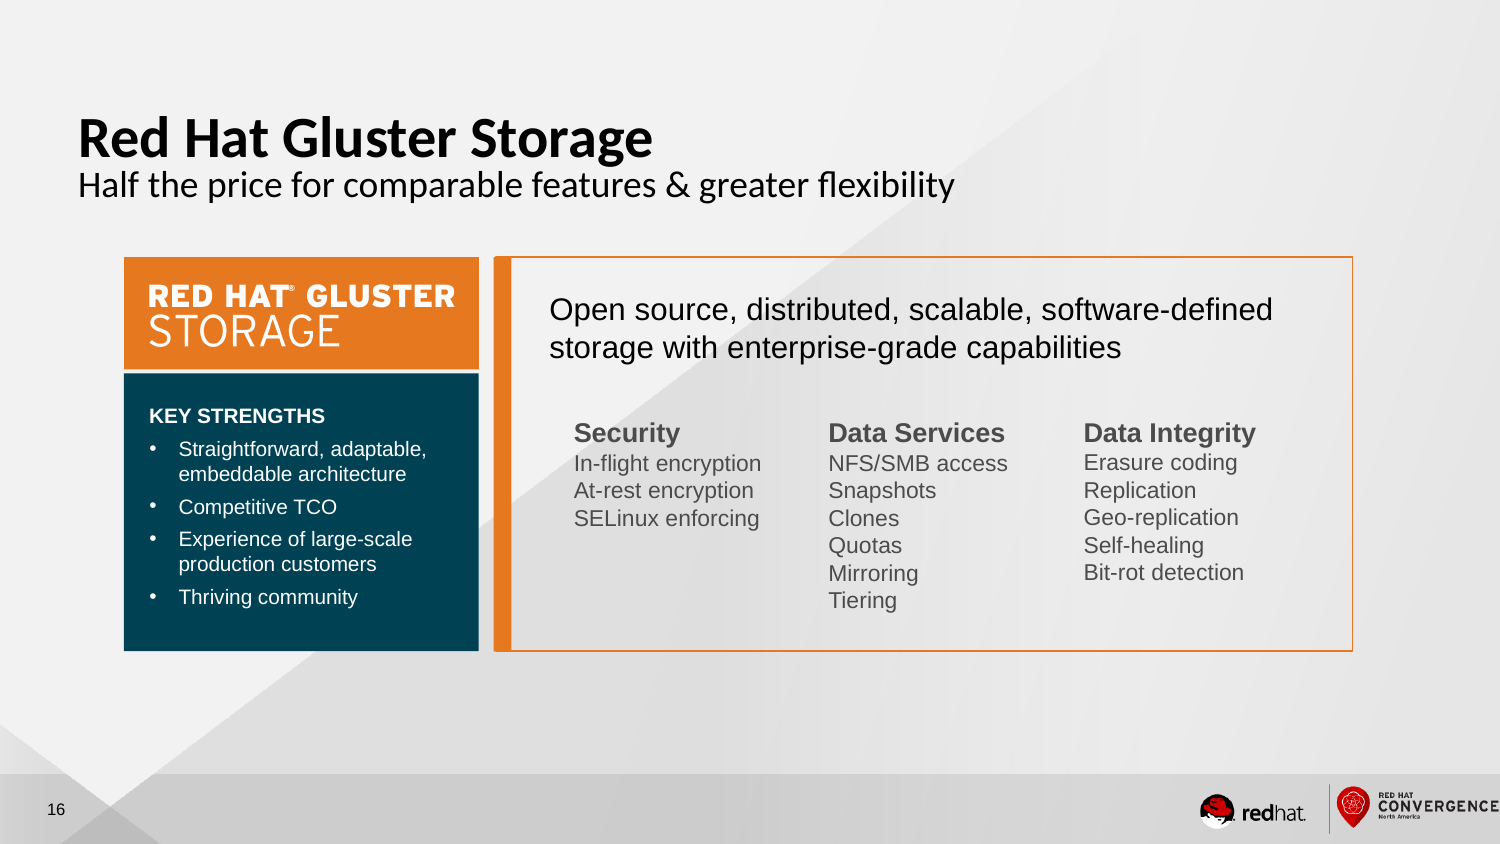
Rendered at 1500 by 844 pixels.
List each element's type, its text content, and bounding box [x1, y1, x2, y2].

text_box KEY STRENGTHS Straightforward, adaptable, embeddable architecture Competitive TCO Experience of large-scale production customers Thriving community [139, 397, 461, 616]
text_box Security In-flight encryption At-rest encryption SELinux enforcing [564, 411, 790, 538]
text_box Open source, distributed, scalable, software-defined storage with enterprise-grade capabilities [540, 284, 1352, 371]
picture [0, 0, 1500, 844]
text_box [123, 373, 479, 652]
text_box Data Services NFS/SMB access Snapshots Clones Quotas Mirroring Tiering [819, 411, 1045, 652]
slide_number <number> [0, 786, 75, 832]
text_box [493, 257, 512, 652]
list Half the price for comparable features & greater flexibility [78, 160, 1354, 207]
text_box Data Integrity Erasure coding Replication Geo-replication Self-healing Bit-rot detection [1074, 410, 1300, 623]
title Red Hat Gluster Storage [78, 0, 1500, 169]
